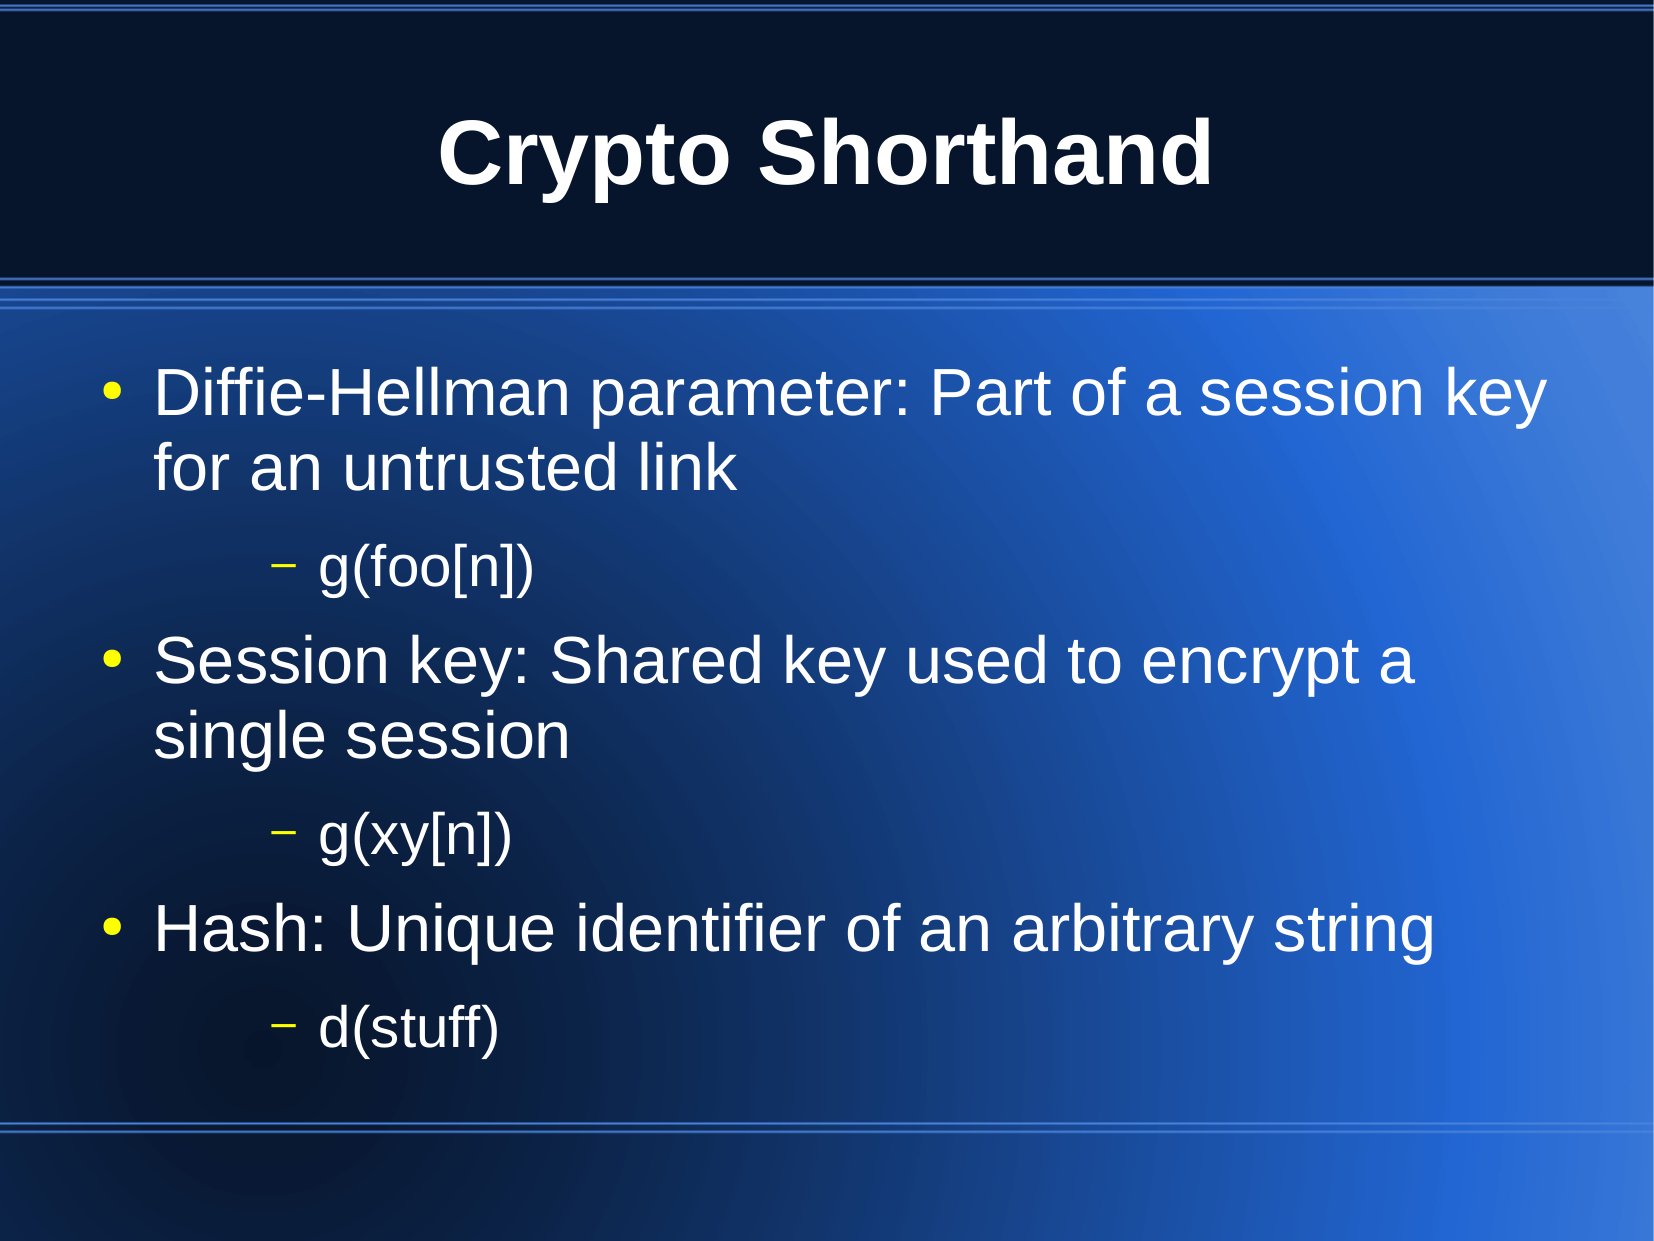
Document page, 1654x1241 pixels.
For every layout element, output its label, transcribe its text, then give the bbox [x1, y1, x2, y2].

list Diffie-Hellman parameter: Part of a session key for an untrusted link g(foo[n]) Session key: Shared key used to encrypt a single session g(xy[n]) Hash: Unique identifier of an arbitrary string d(stuff) [82, 355, 1571, 1060]
picture [0, 0, 1654, 1241]
title Crypto Shorthand [82, 49, 1571, 257]
